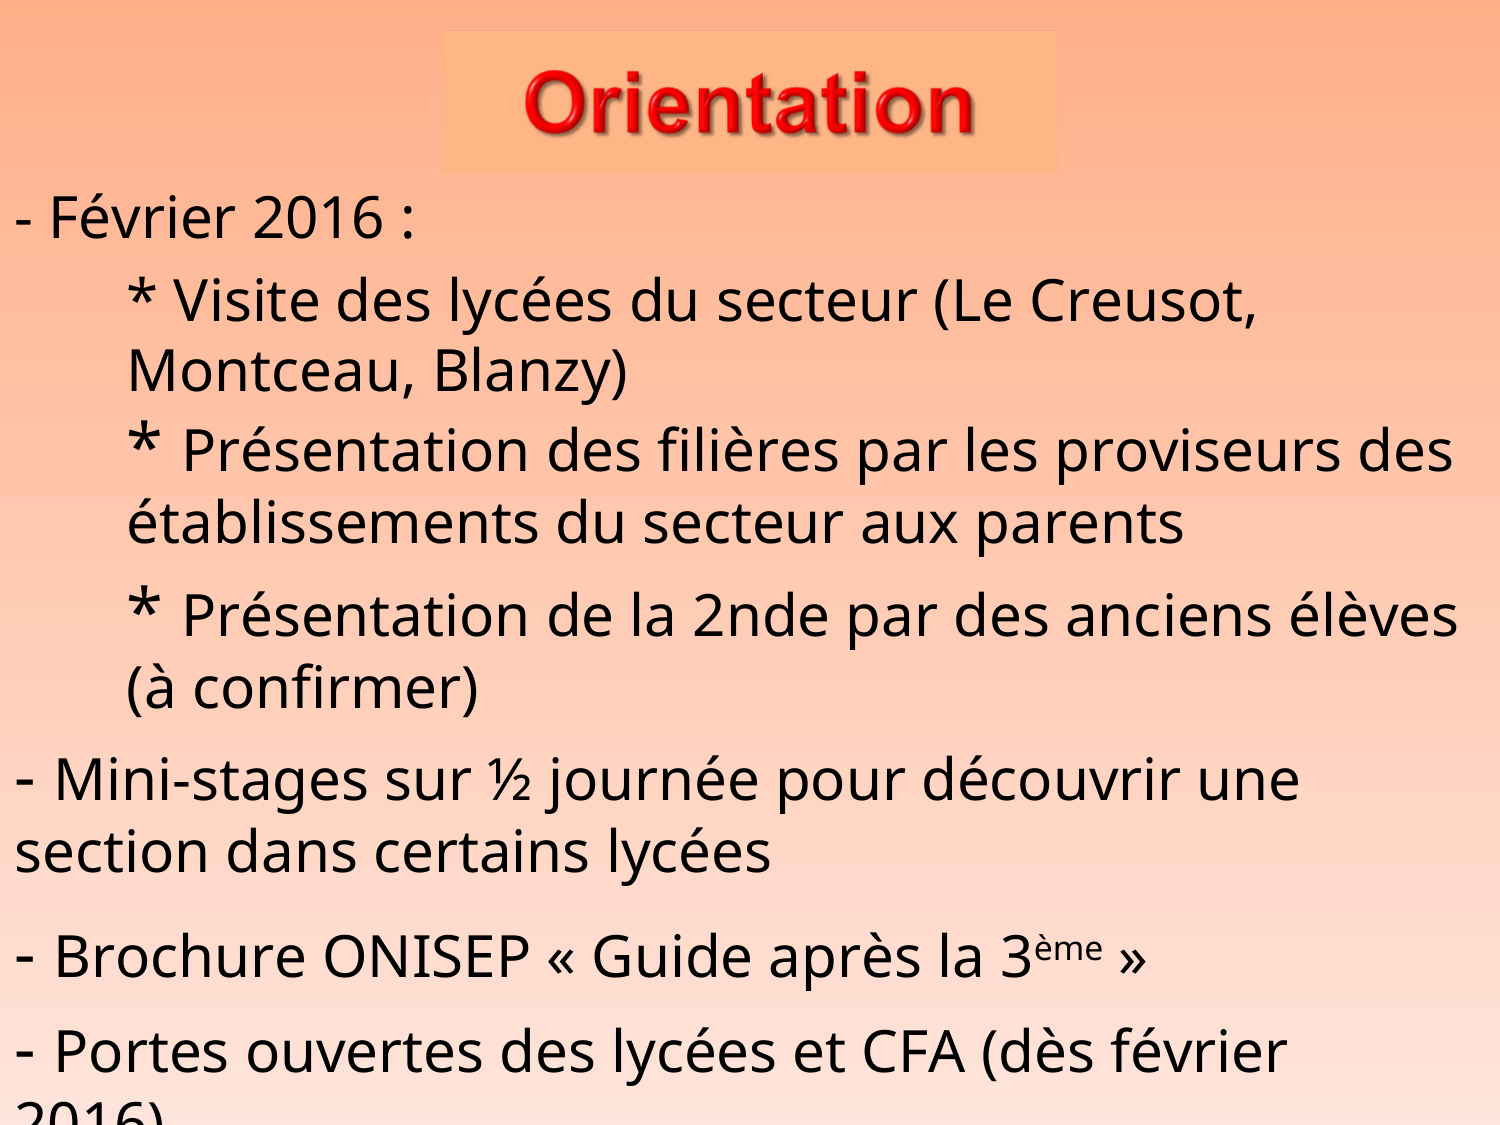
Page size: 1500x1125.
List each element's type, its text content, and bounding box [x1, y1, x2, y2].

picture [441, 21, 1059, 174]
text_box Mini-stages sur ½ journée pour découvrir une section dans certains lycées [0, 726, 1500, 892]
text_box * Présentation de la 2nde par des anciens élèves (à confirmer) [112, 562, 1500, 728]
text_box Brochure ONISEP « Guide après la 3ème » [0, 903, 1500, 999]
text_box - Février 2016 : [0, 172, 443, 259]
text_box - Portes ouvertes des lycées et CFA (dès février 2016) [0, 999, 1459, 1125]
text_box * Visite des lycées du secteur (Le Creusot, Montceau, Blanzy) [112, 255, 1500, 397]
text_box * Présentation des filières par les proviseurs des établissements du secteur aux parents [112, 397, 1500, 562]
